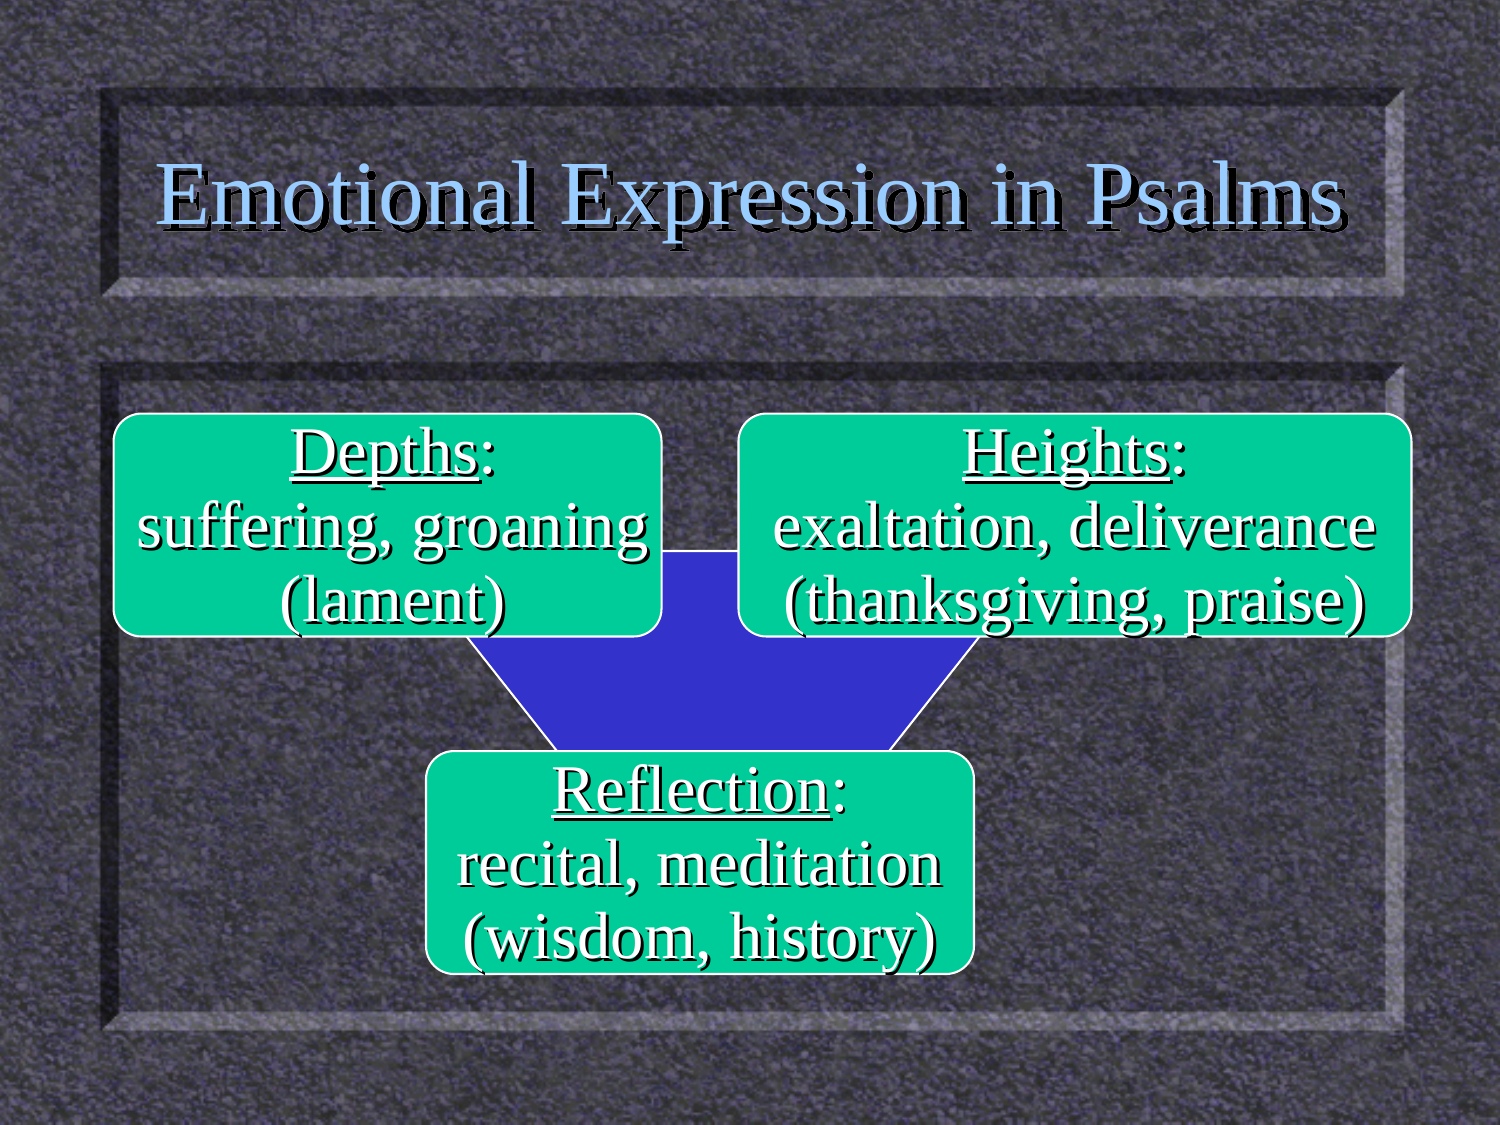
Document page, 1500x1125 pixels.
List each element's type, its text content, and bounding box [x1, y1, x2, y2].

title Emotional Expression in Psalms [112, 135, 1388, 253]
picture [0, 0, 1500, 1125]
text_box [466, 550, 980, 751]
text_box Reflection: recital, meditation (wisdom, history) [426, 751, 974, 974]
text_box Heights: exaltation, deliverance (thanksgiving, praise) [738, 413, 1412, 637]
text_box Depths: suffering, groaning (lament) [113, 413, 662, 637]
